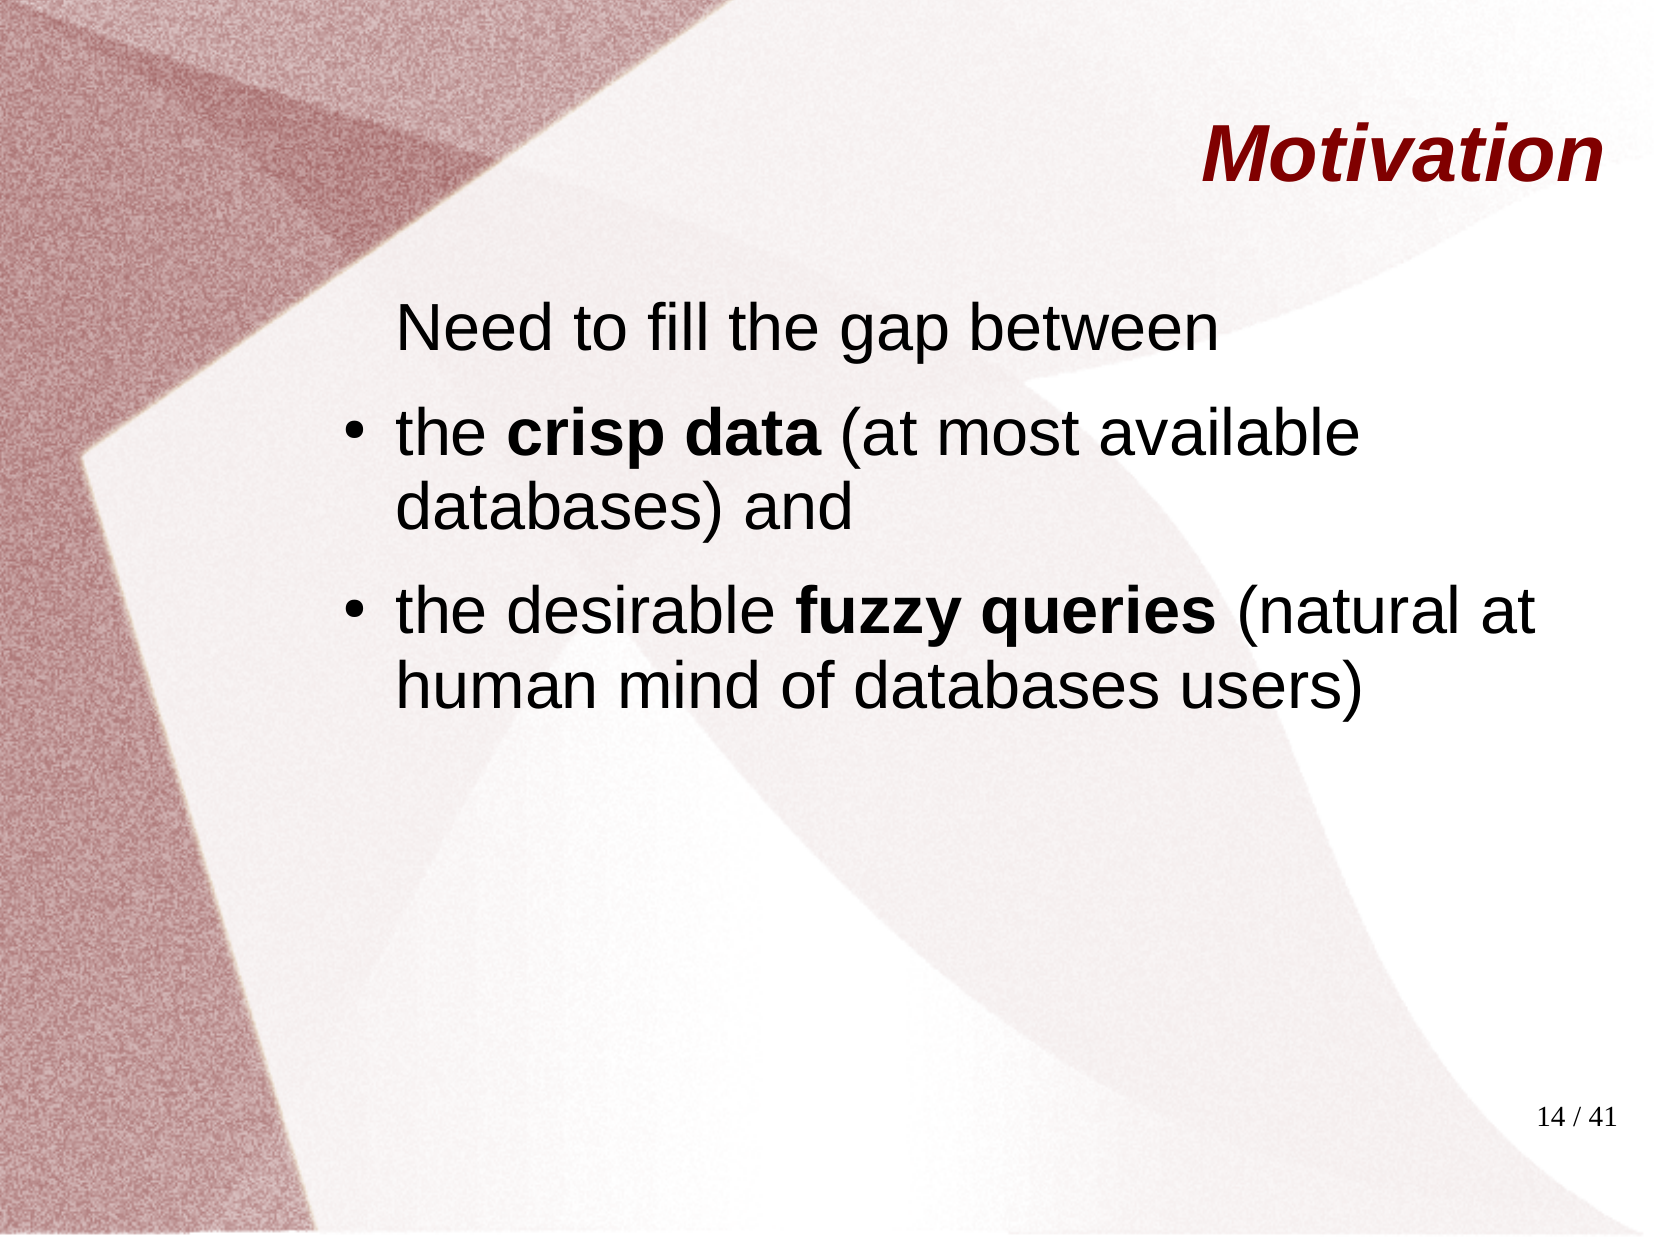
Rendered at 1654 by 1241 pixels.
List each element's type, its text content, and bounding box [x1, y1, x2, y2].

picture [0, 0, 1654, 1241]
list Need to fill the gap between the crisp data (at most available databases) and the desirable fuzzy queries (natural at human mind of databases users) [324, 290, 1601, 1010]
title Motivation [596, 49, 1607, 257]
